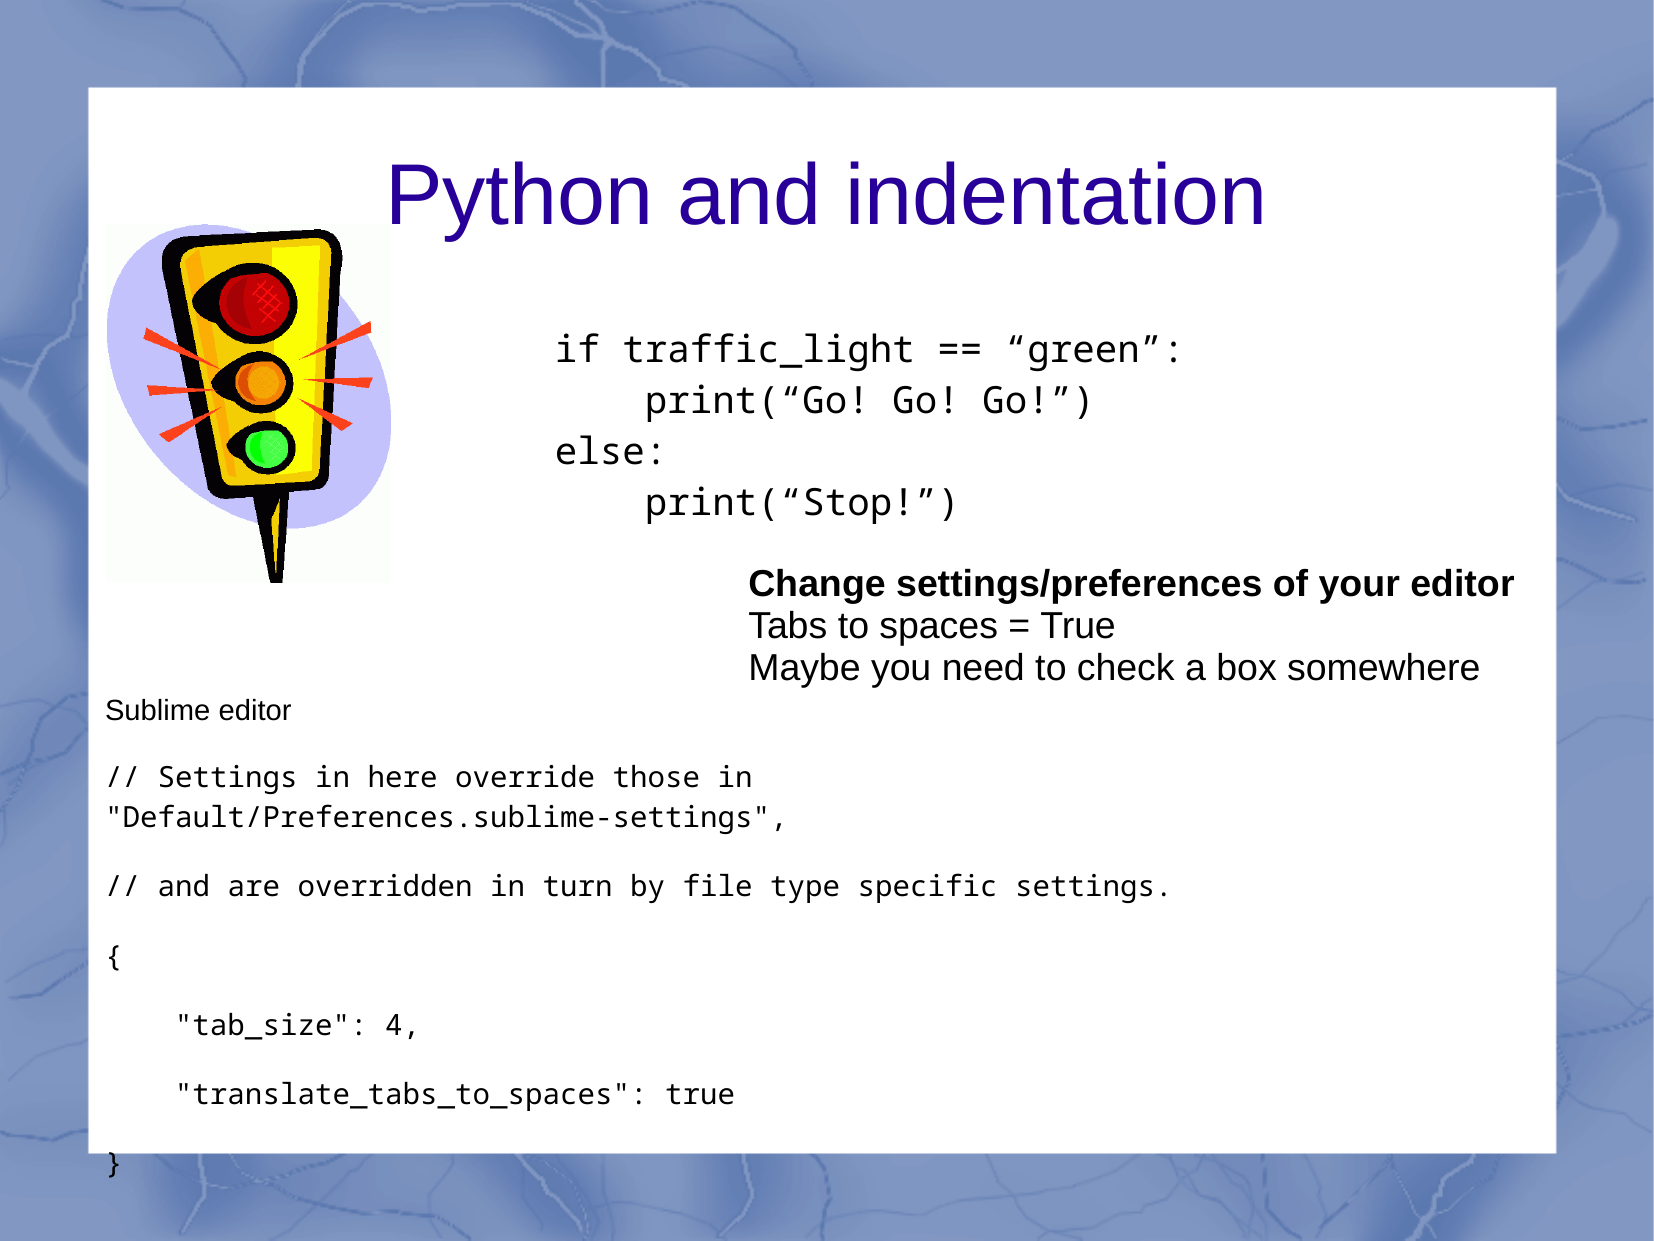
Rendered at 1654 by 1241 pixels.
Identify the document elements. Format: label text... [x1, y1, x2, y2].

text_box if traffic_light == “green”: print(“Go! Go! Go!”) else: print(“Stop!”) [540, 315, 1200, 504]
text_box Change settings/preferences of your editor Tabs to spaces = True Maybe you need to check a box somewhere [733, 555, 1531, 696]
picture [0, 0, 1654, 1241]
title Python and indentation [118, 90, 1536, 298]
list Sublime editor // Settings in here override those in "Default/Preferences.sublime-settings", // and are overridden in turn by file type specific settings. { "tab_size": 4, "translate_tabs_to_spaces": true } [105, 694, 1218, 1143]
